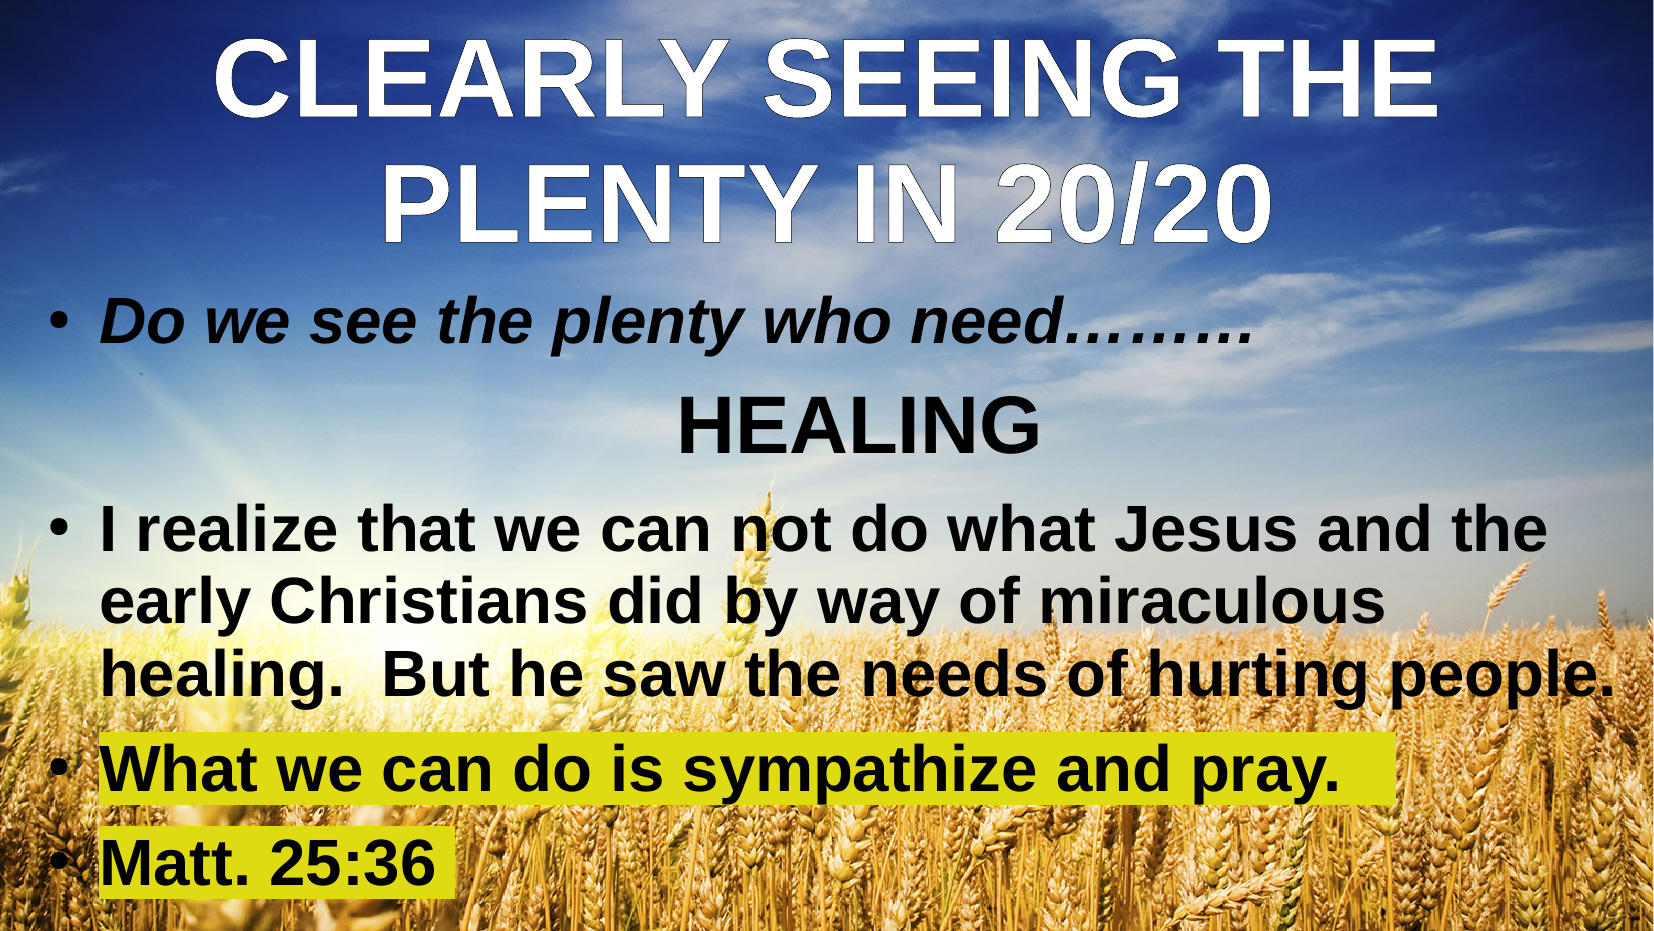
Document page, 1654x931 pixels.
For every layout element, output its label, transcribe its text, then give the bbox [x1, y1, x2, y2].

list Do we see the plenty who need……… HEALING I realize that we can not do what Jesus and the early Christians did by way of miraculous healing. But he saw the needs of hurting people. What we can do is sympathize and pray. Matt. 25:36 [30, 285, 1621, 916]
picture [0, 0, 1654, 931]
title CLEARLY SEEING THE PLENTY IN 20/20 [82, 15, 1571, 267]
